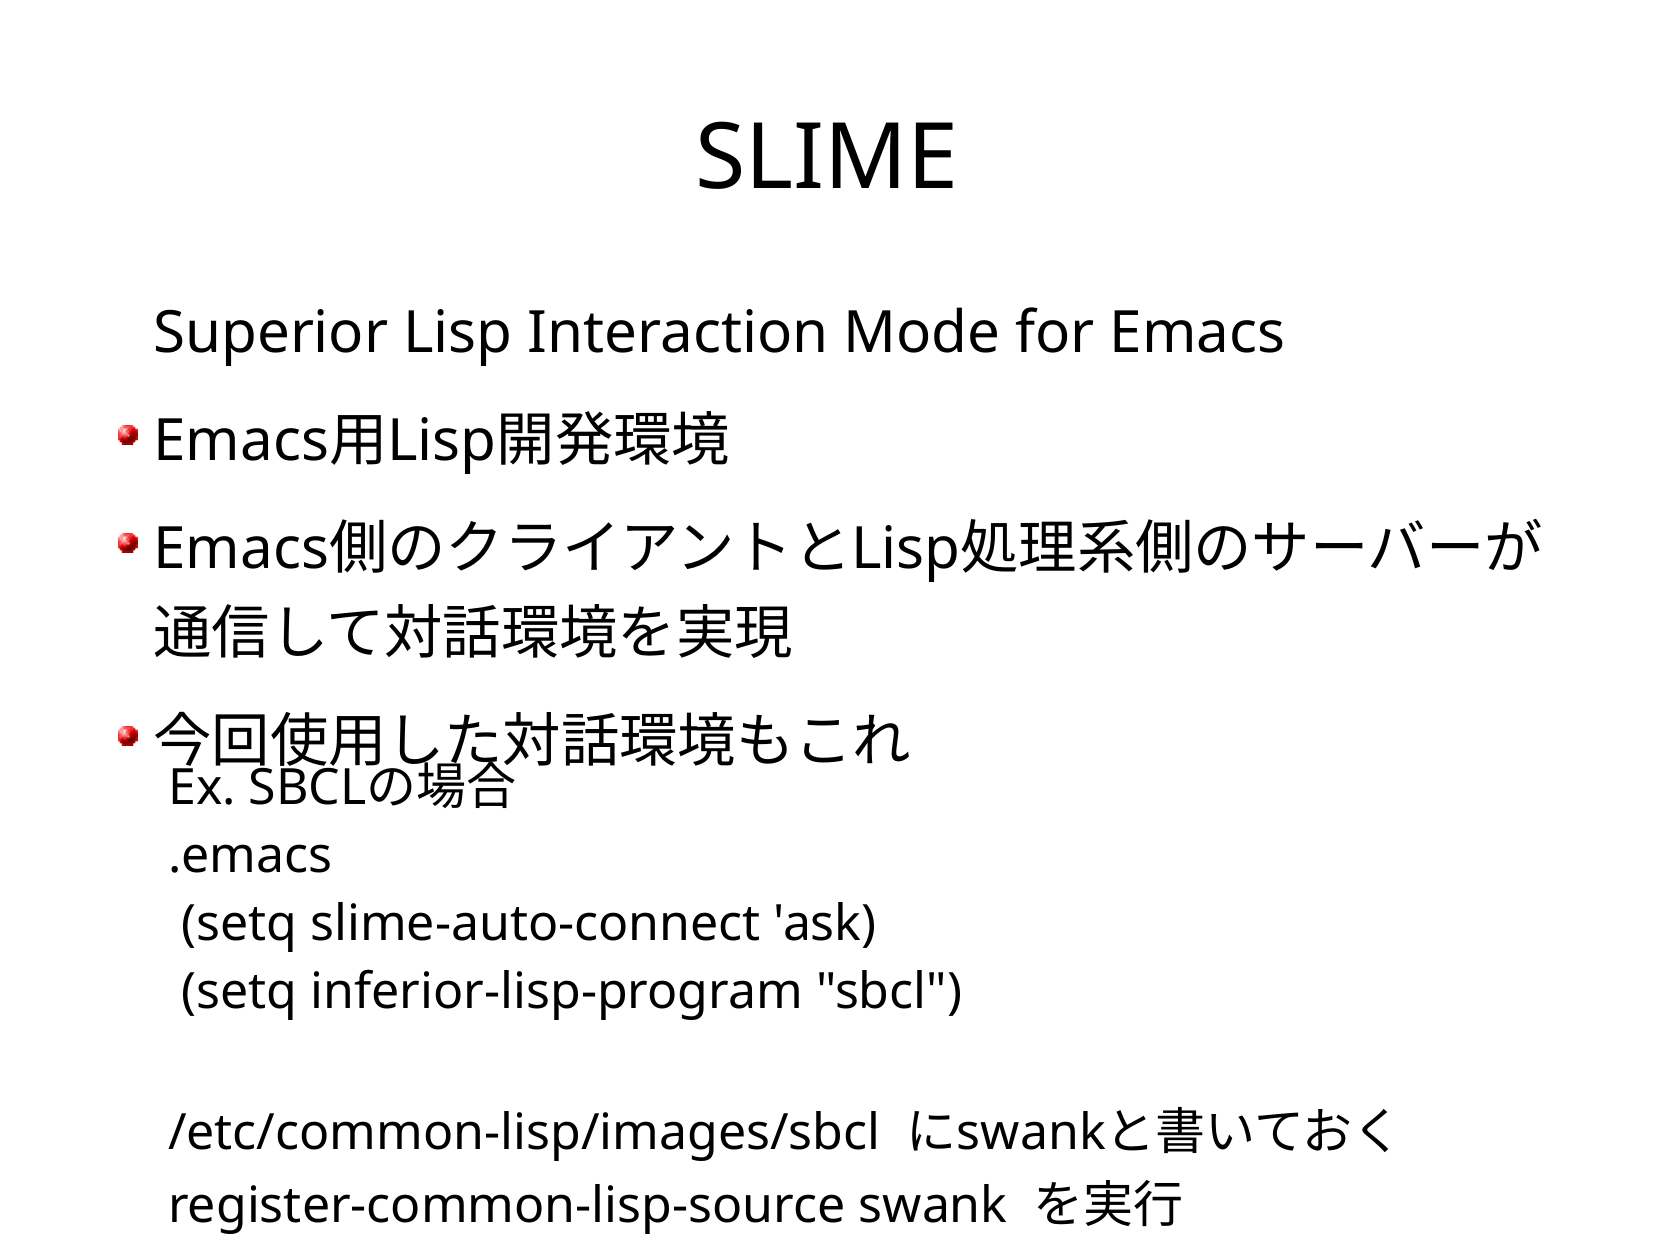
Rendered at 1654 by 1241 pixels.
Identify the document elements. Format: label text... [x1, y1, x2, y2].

list Superior Lisp Interaction Mode for Emacs Emacs用Lisp開発環境 Emacs側のクライアントとLisp処理系側のサーバーが通信して対話環境を実現 今回使用した対話環境もこれ [82, 290, 1571, 1109]
text_box Ex. SBCLの場合 .emacs (setq slime-auto-connect 'ask) (setq inferior-lisp-program "sbcl") /etc/common-lisp/images/sbcl にswankと書いておく register-common-lisp-source swank を実行 [153, 738, 1409, 1150]
title SLIME [82, 56, 1571, 250]
